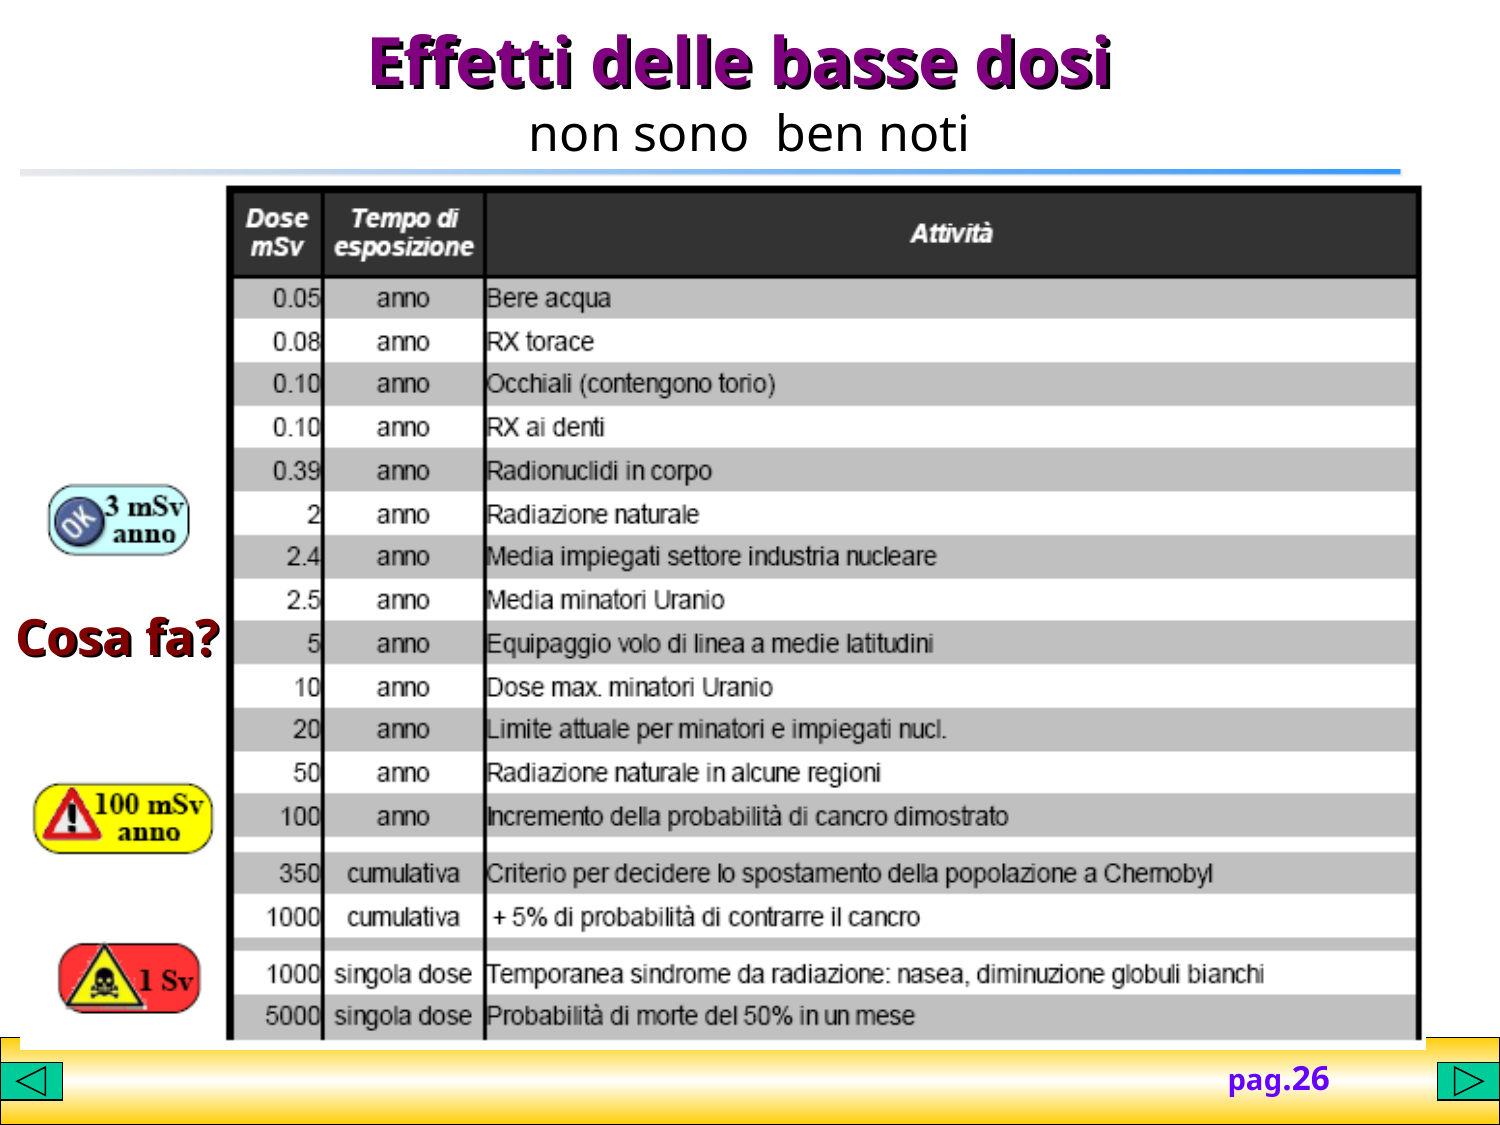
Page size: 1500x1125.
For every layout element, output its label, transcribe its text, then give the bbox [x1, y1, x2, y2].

picture [20, 169, 1426, 1051]
text_box Cosa fa? [0, 597, 243, 673]
text_box non sono ben noti [487, 93, 979, 169]
text_box Effetti delle basse dosi [351, 11, 1152, 107]
